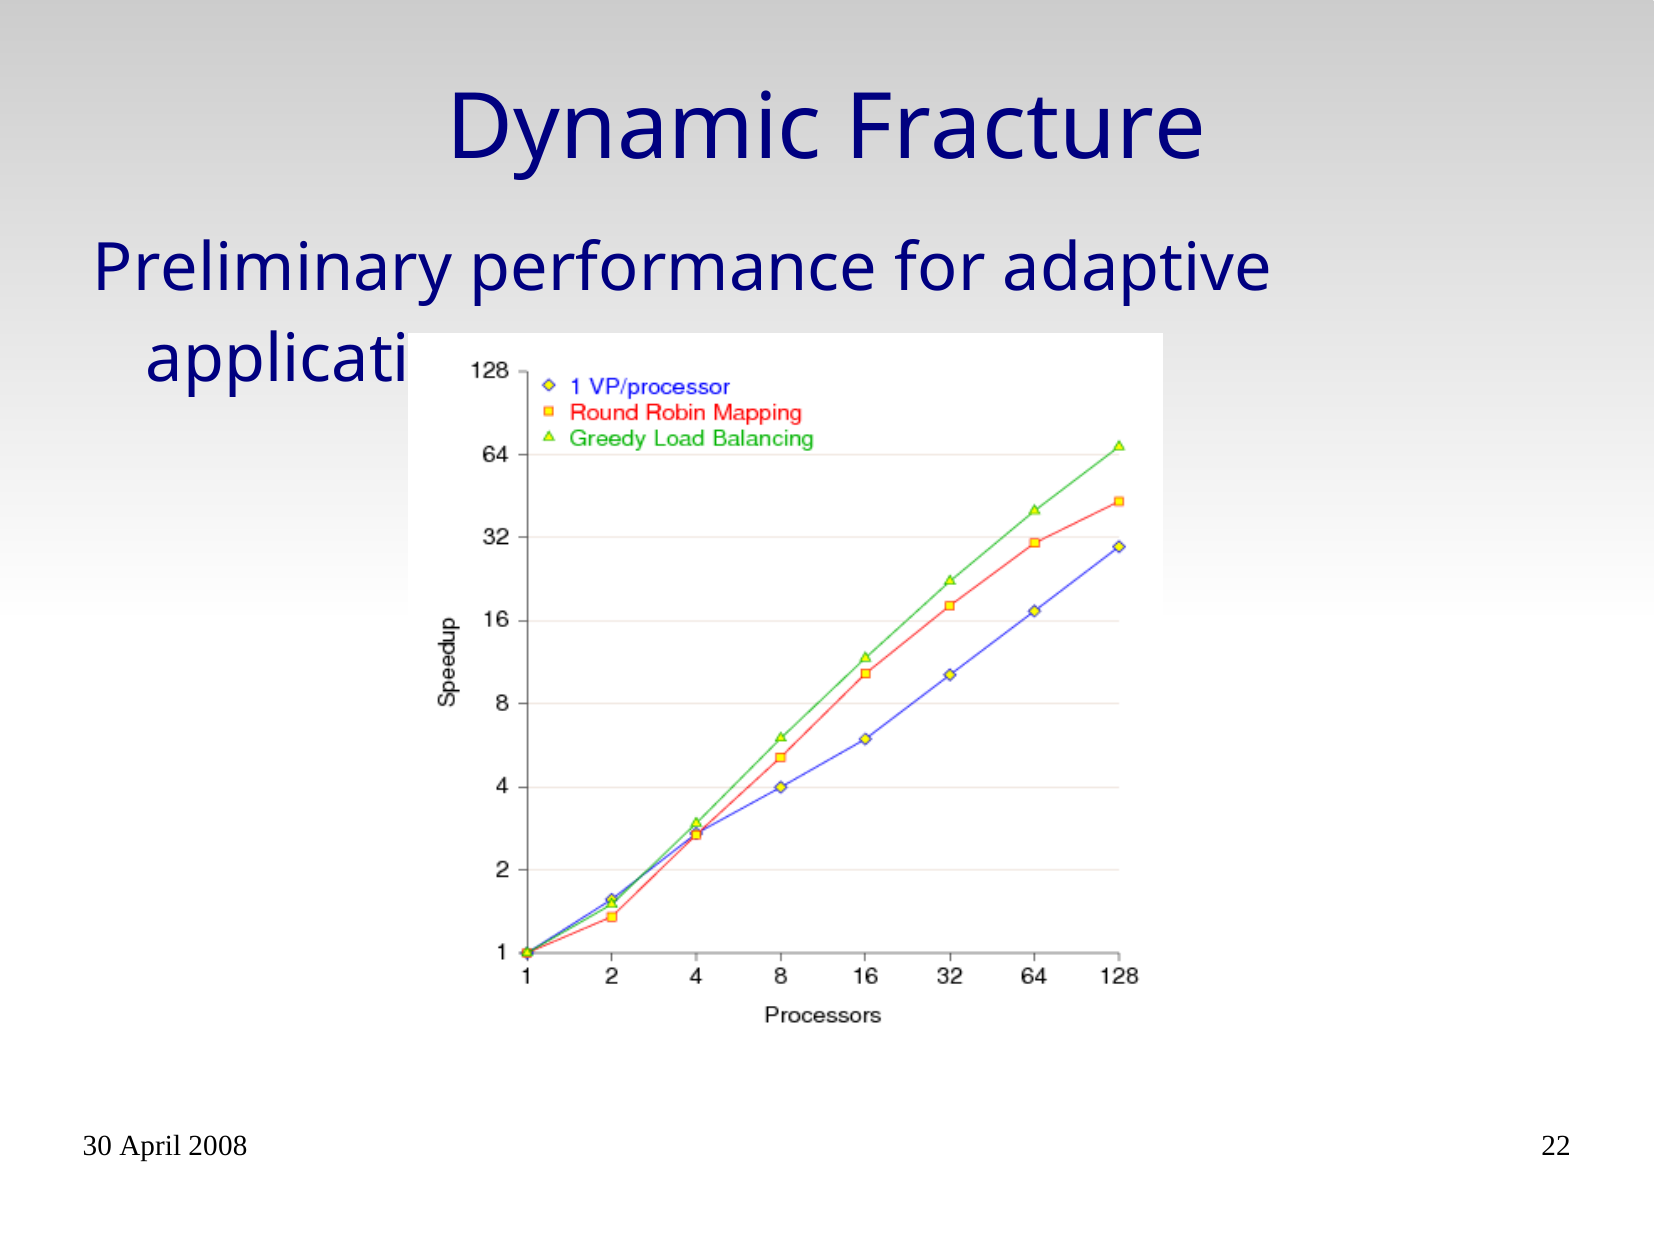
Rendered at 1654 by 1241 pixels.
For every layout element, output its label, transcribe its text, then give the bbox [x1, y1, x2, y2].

list Preliminary performance for adaptive application [75, 219, 1564, 1023]
picture [408, 333, 1163, 1047]
title Dynamic Fracture [82, 19, 1571, 228]
